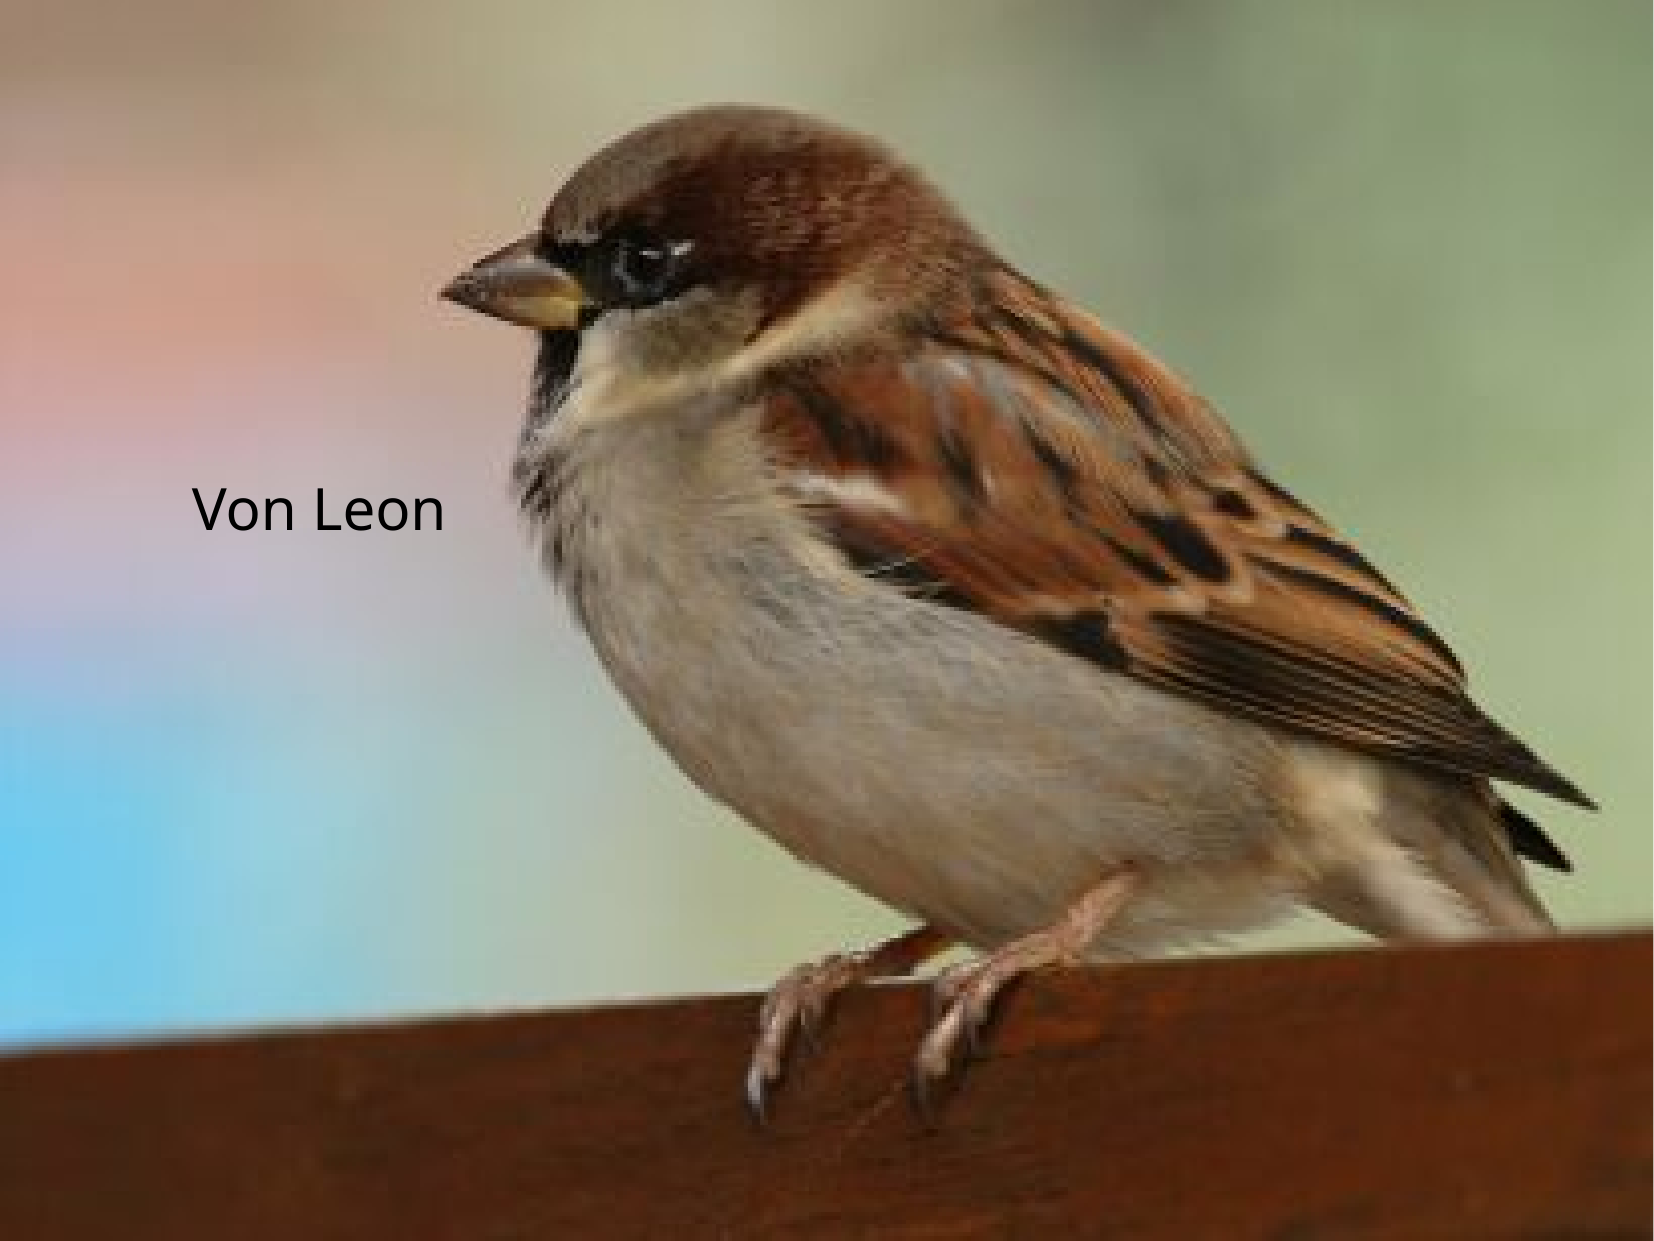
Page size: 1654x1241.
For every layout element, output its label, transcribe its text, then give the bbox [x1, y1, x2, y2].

text_box Von Leon [177, 460, 981, 544]
picture [0, 0, 1654, 1241]
